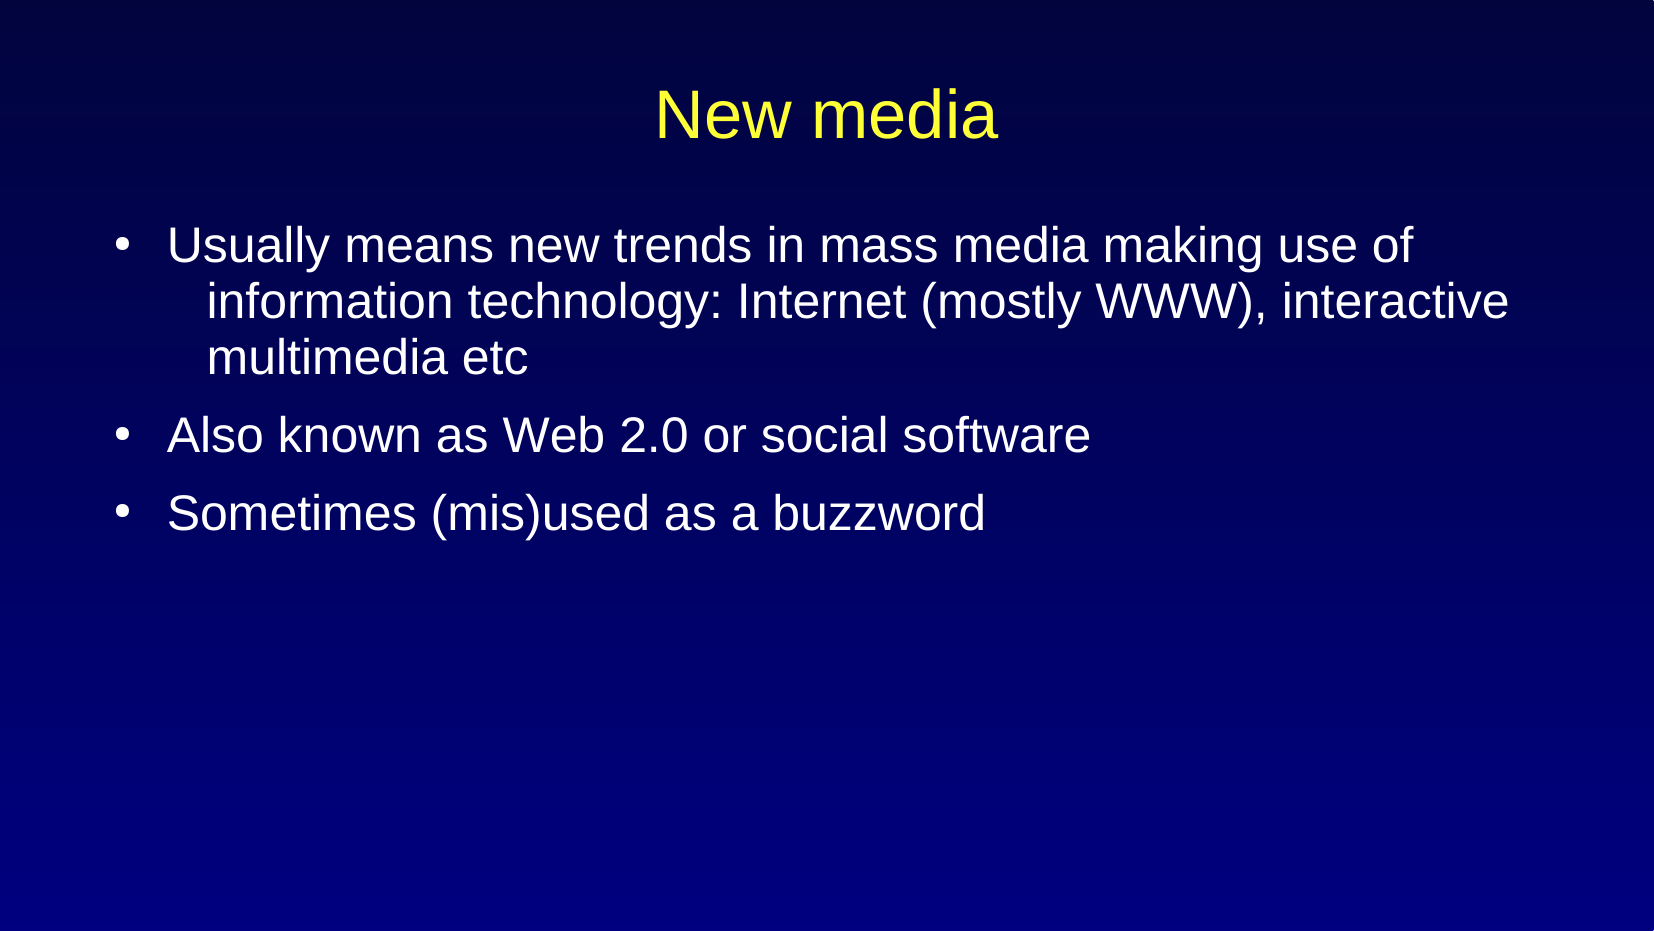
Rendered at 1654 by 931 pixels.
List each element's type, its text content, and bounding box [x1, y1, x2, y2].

list Usually means new trends in mass media making use of information technology: Internet (mostly WWW), interactive multimedia etc Also known as Web 2.0 or social software Sometimes (mis)used as a buzzword [82, 217, 1571, 758]
title New media [82, 37, 1571, 193]
